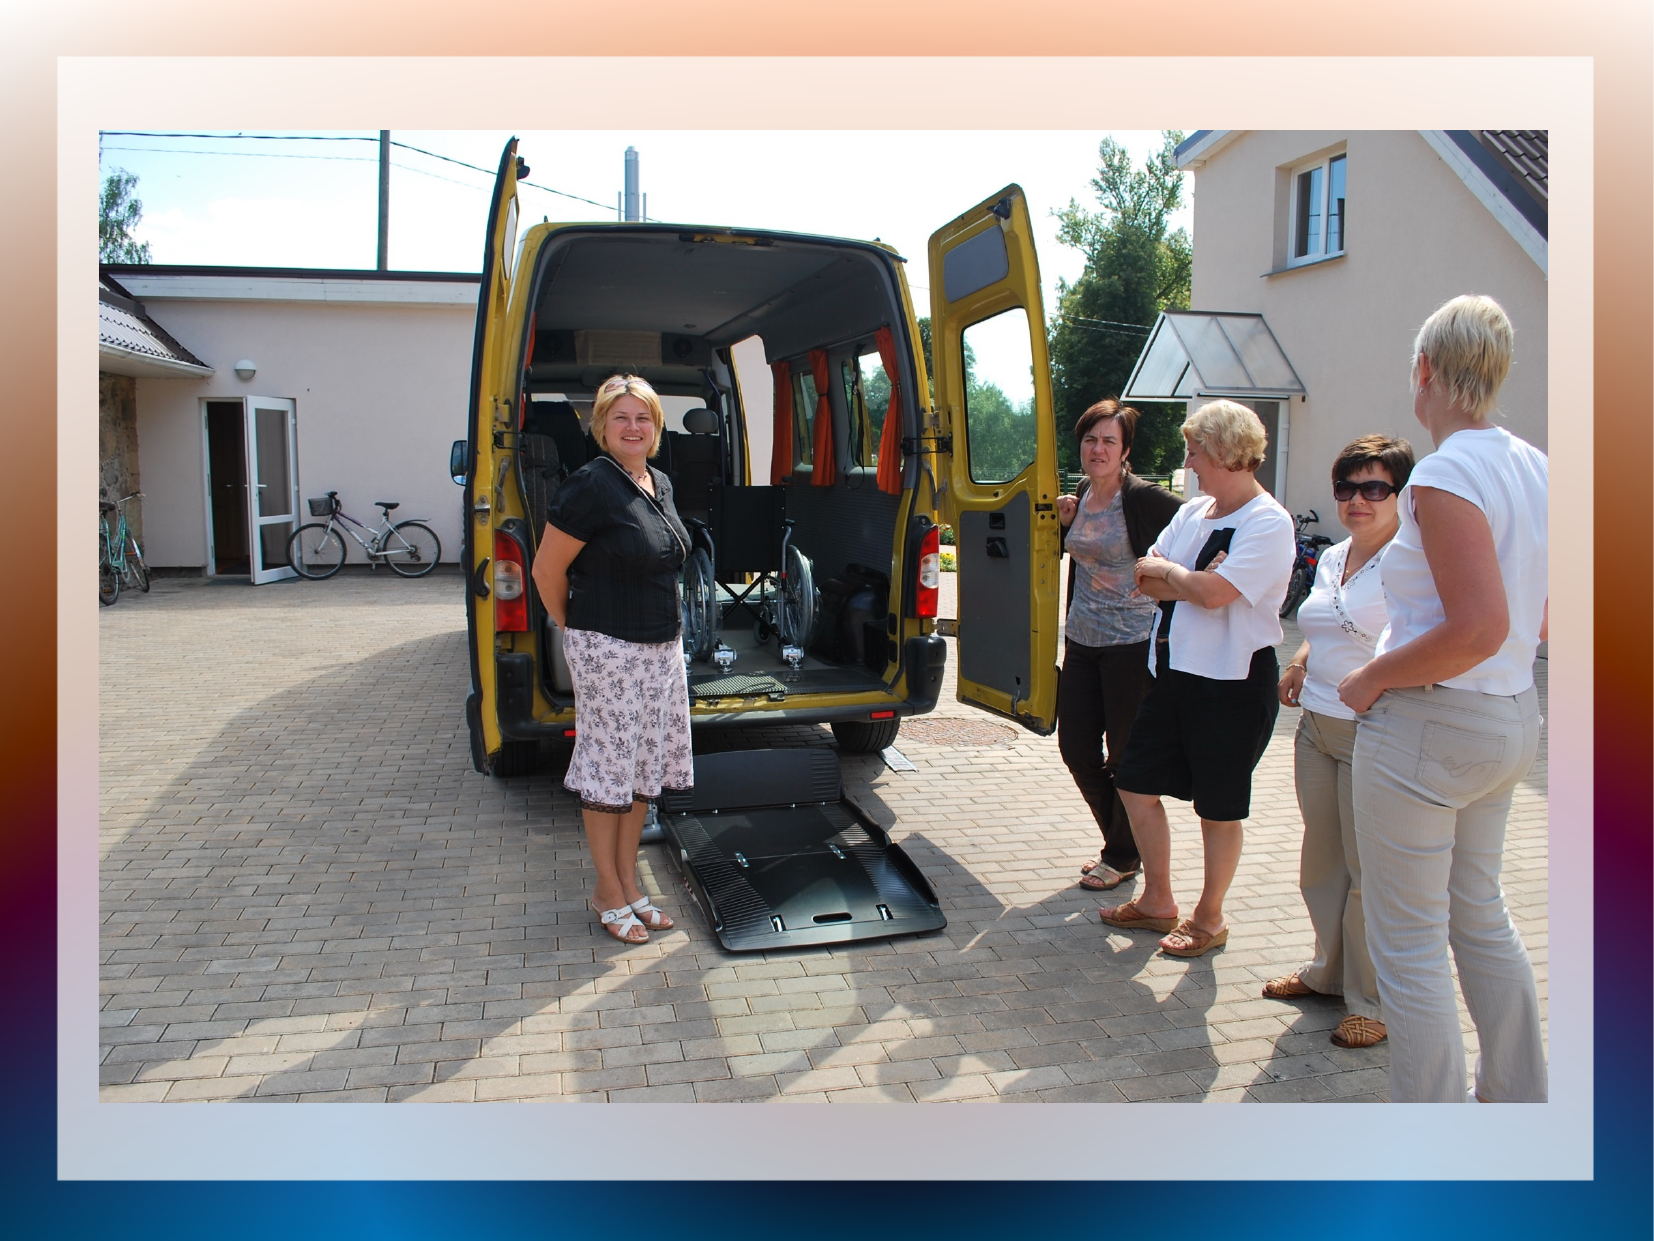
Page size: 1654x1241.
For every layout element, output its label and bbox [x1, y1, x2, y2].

picture [99, 130, 1548, 1103]
